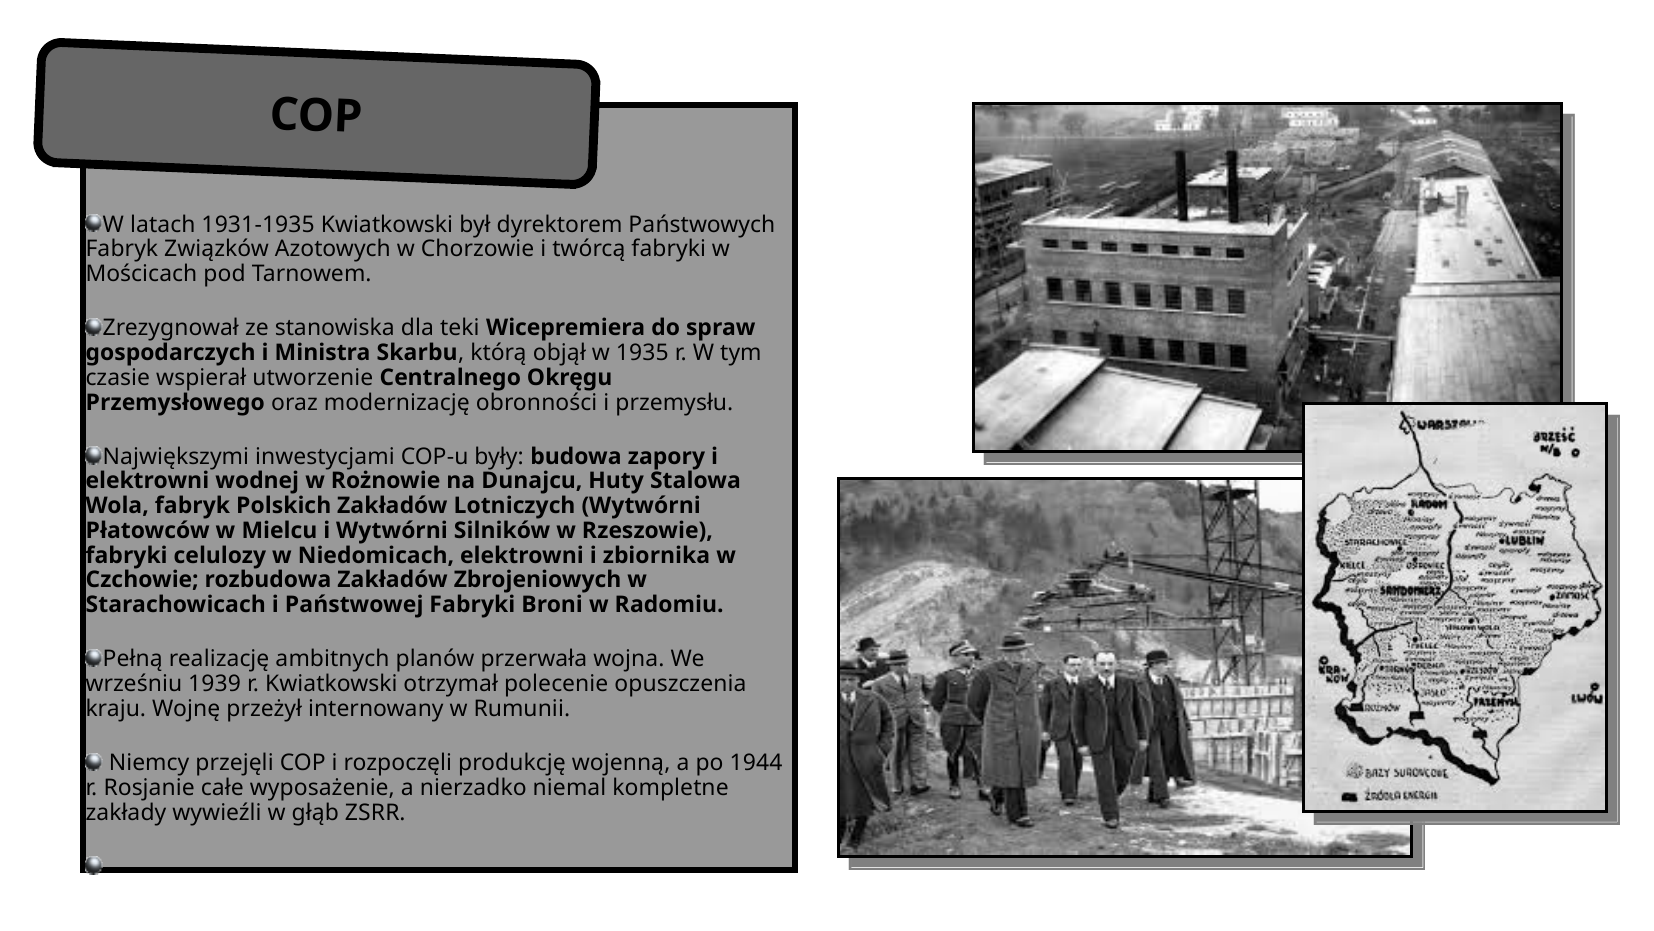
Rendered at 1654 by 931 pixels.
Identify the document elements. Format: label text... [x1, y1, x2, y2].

list W latach 1931-1935 Kwiatkowski był dyrektorem Państwowych Fabryk Związków Azotowych w Chorzowie i twórcą fabryki w Mościcach pod Tarnowem. Zrezygnował ze stanowiska dla teki Wicepremiera do spraw gospodarczych i Ministra Skarbu, którą objął w 1935 r. W tym czasie wspierał utworzenie Centralnego Okręgu Przemysłowego oraz modernizację obronności i przemysłu. Największymi inwestycjami COP-u były: budowa zapory i elektrowni wodnej w Rożnowie na Dunajcu, Huty Stalowa Wola, fabryk Polskich Zakładów Lotniczych (Wytwórni Płatowców w Mielcu i Wytwórni Silników w Rzeszowie), fabryki celulozy w Niedomicach, elektrowni i zbiornika w Czchowie; rozbudowa Zakładów Zbrojeniowych w Starachowicach i Państwowej Fabryki Broni w Radomiu. Pełną realizację ambitnych planów przerwała wojna. We wrześniu 1939 r. Kwiatkowski otrzymał polecenie opuszczenia kraju. Wojnę przeżył internowany w Rumunii. Niemcy przejęli COP i rozpoczęli produkcję wojenną, a po 1944 r. Rosjanie całe wyposażenie, a nierzadko niemal kompletne zakłady wywieźli w głąb ZSRR. [82, 105, 796, 871]
picture [1305, 405, 1606, 811]
text_box COP [37, 42, 596, 185]
picture [840, 480, 1411, 856]
picture [975, 105, 1561, 451]
